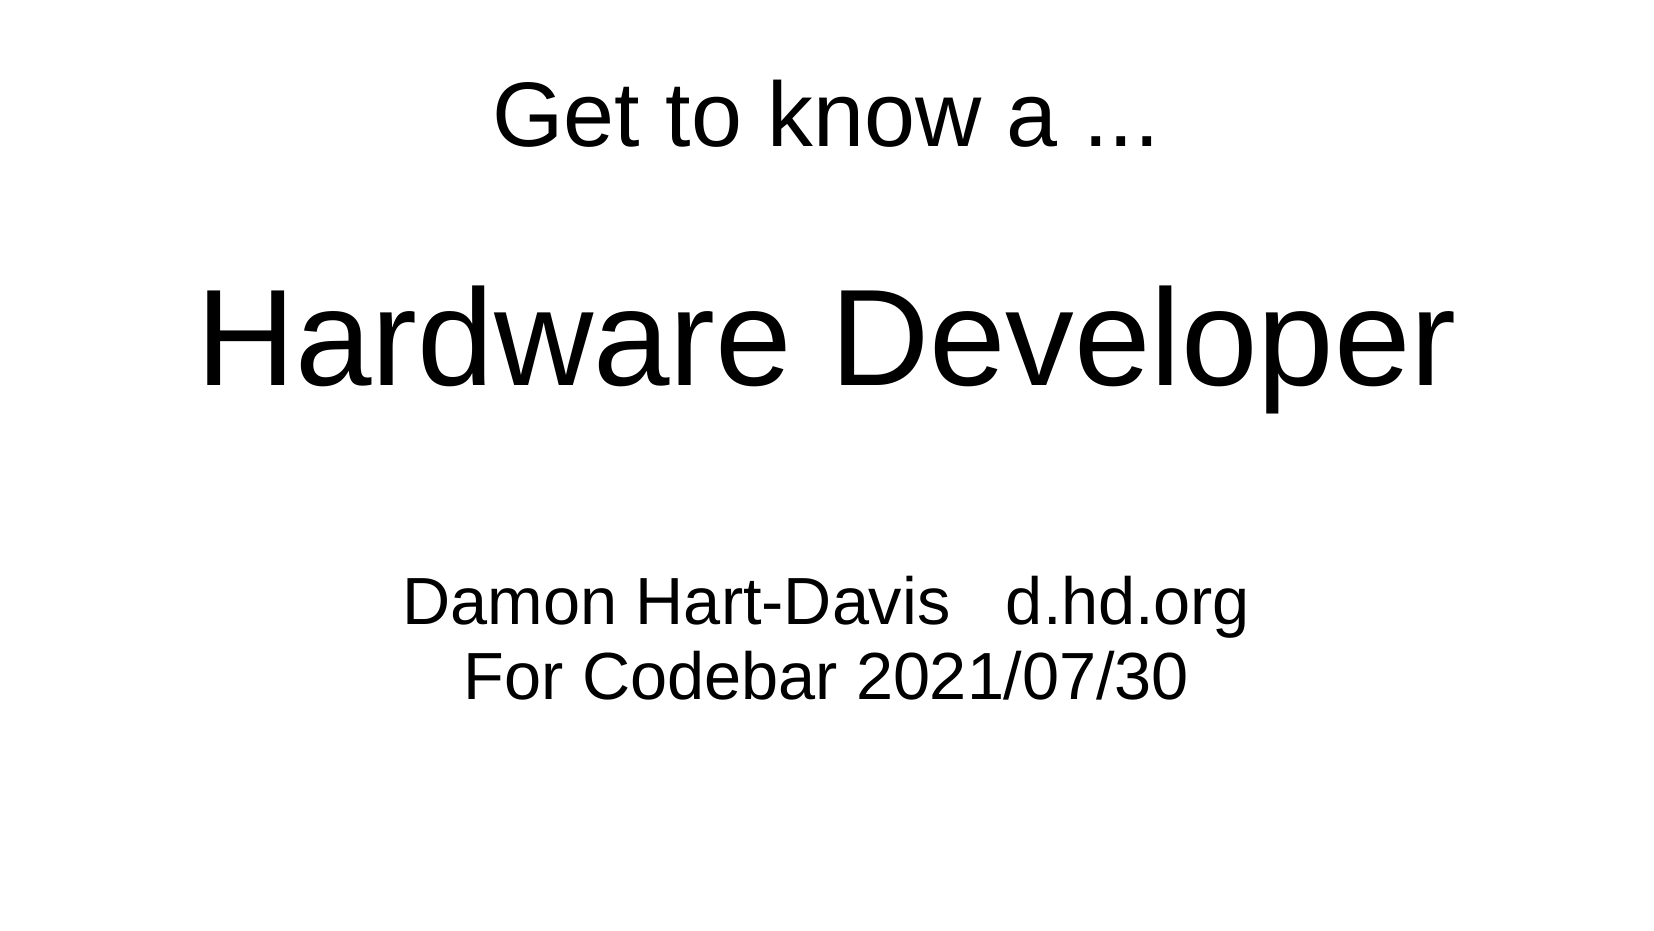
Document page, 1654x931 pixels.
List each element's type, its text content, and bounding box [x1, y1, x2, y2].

title Get to know a ... [82, 37, 1571, 193]
subtitle Hardware Developer Damon Hart-Davis d.hd.org For Codebar 2021/07/30 [82, 217, 1571, 758]
